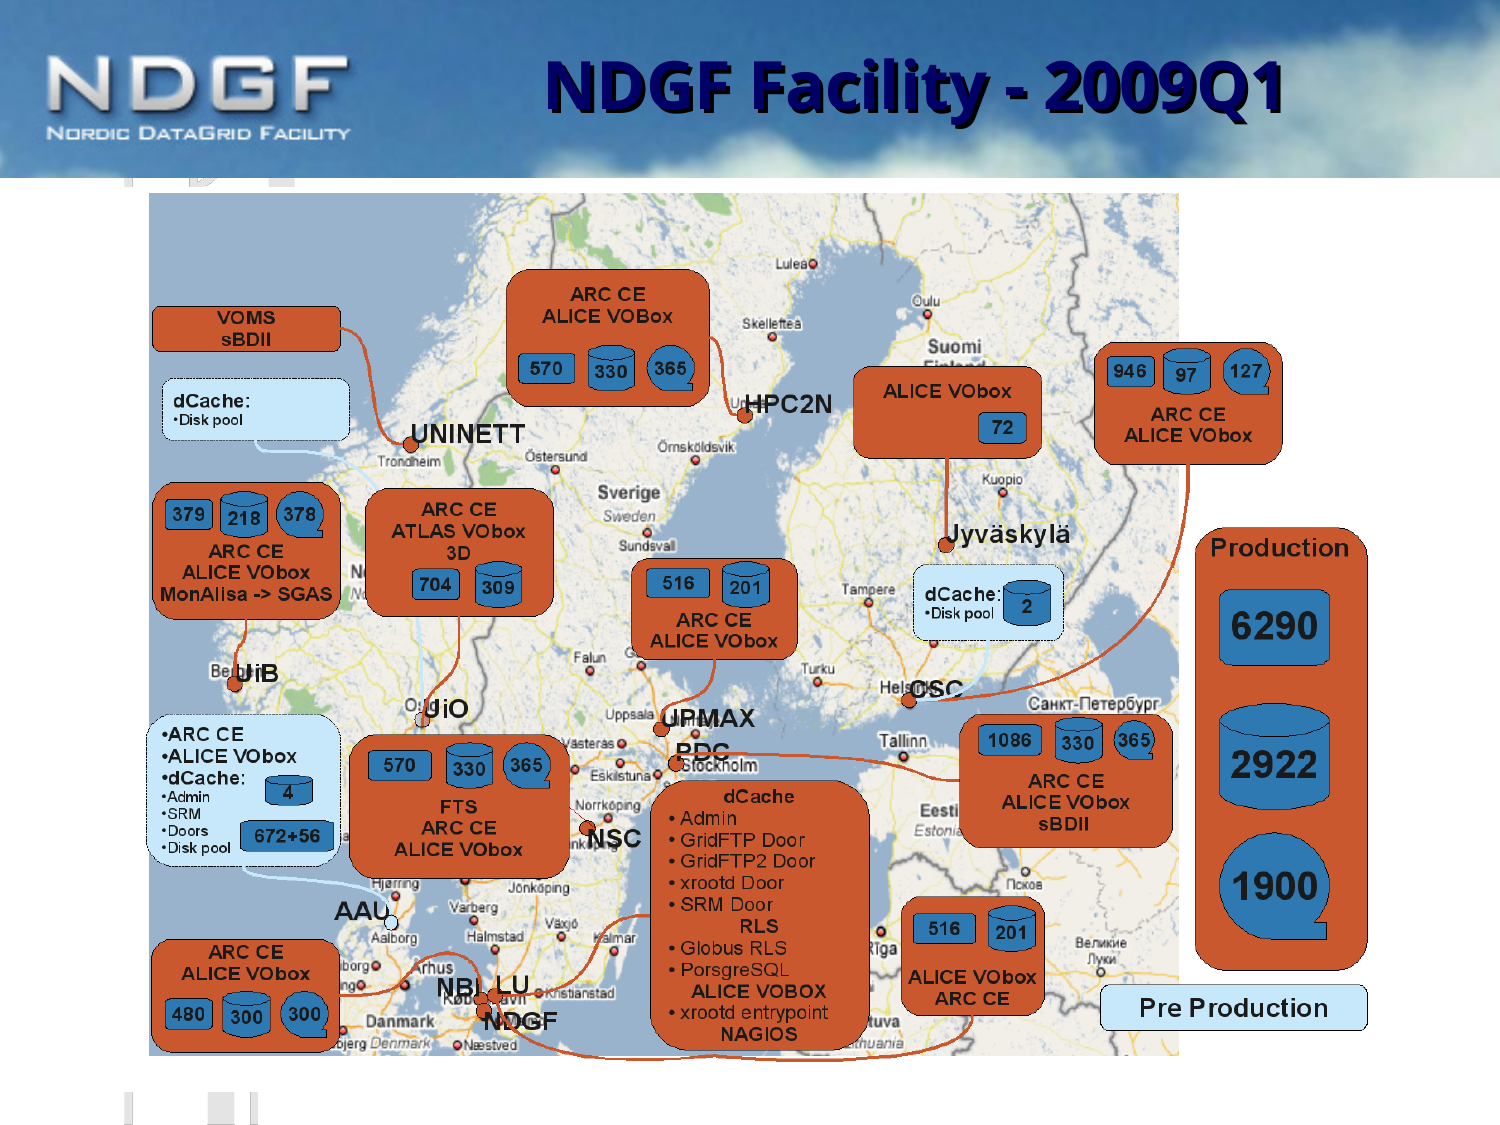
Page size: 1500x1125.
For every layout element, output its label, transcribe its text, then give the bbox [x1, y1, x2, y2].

title NDGF Facility - 2009Q1 [372, 19, 1459, 149]
picture [0, 0, 1500, 1125]
